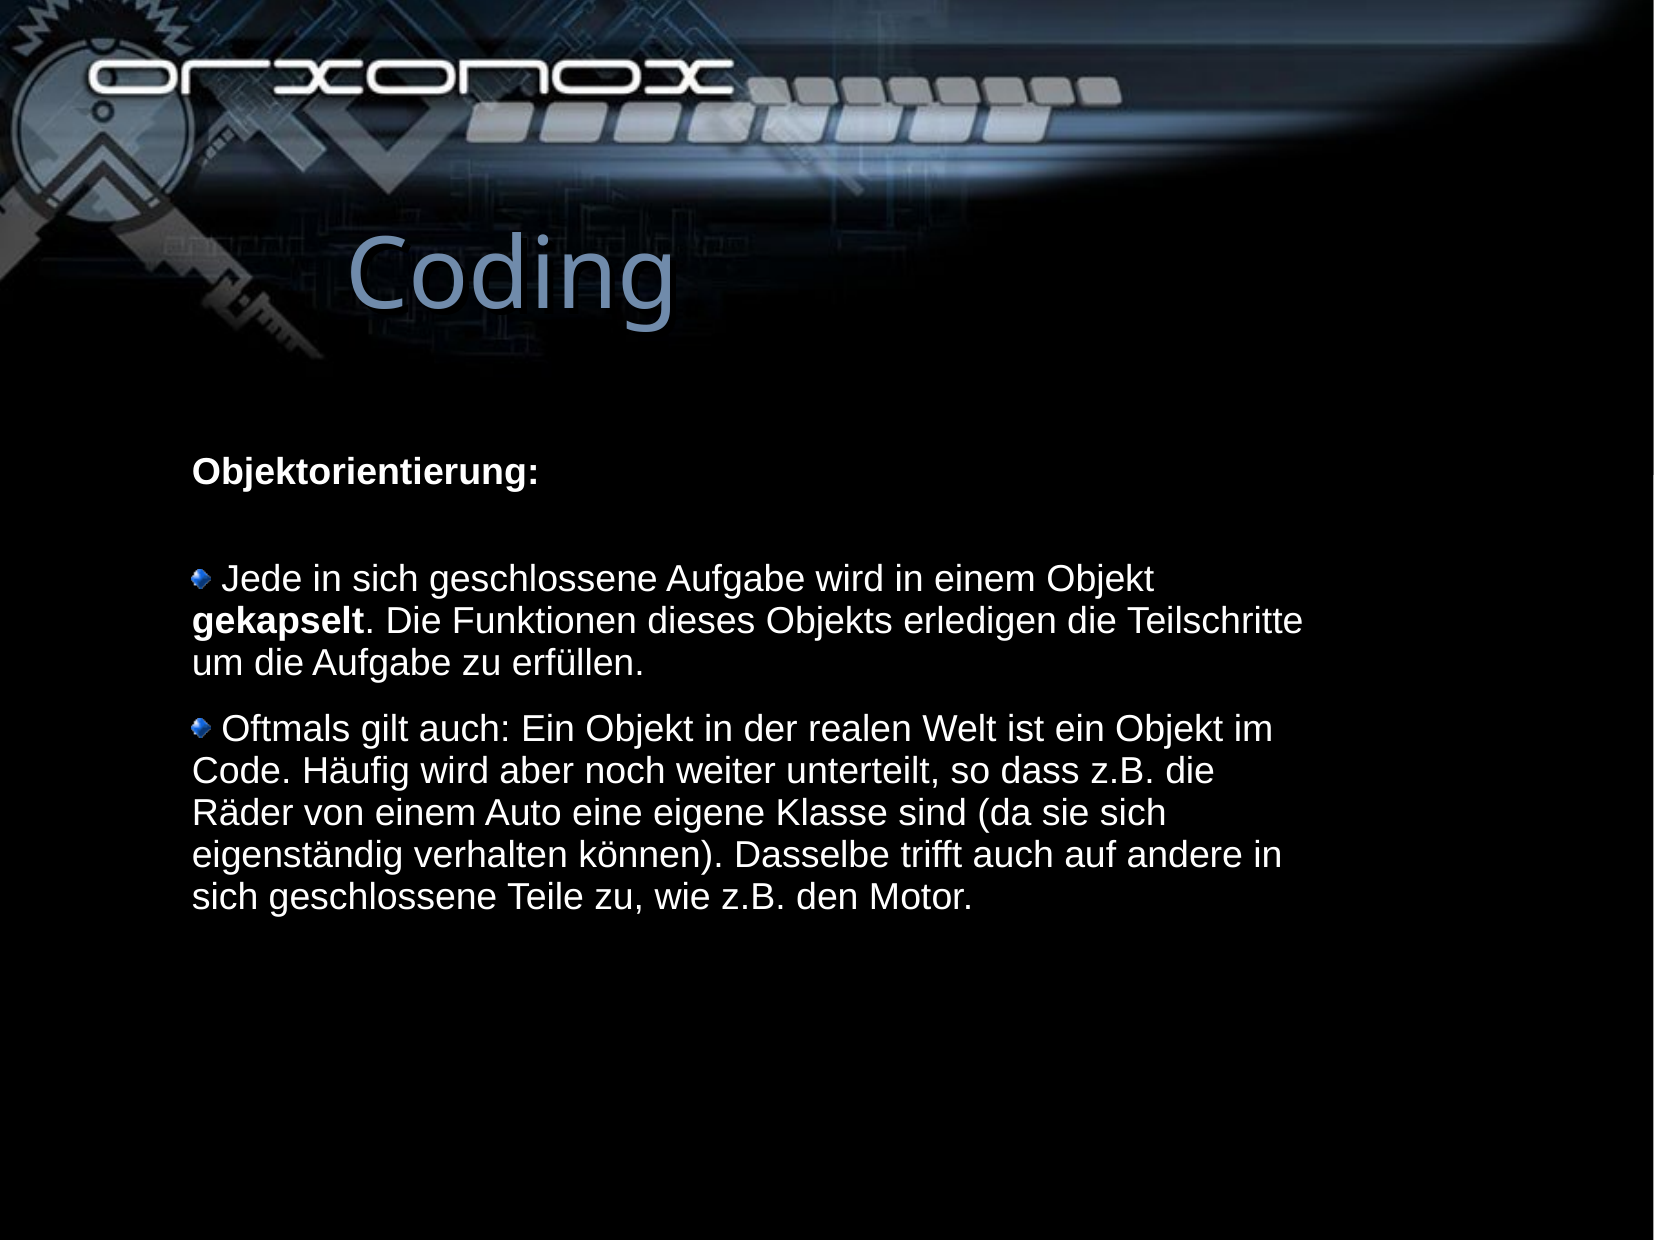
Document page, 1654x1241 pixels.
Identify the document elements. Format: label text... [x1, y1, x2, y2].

text_box Coding [330, 194, 1306, 344]
picture [0, 0, 1654, 475]
text_box Objektorientierung: Jede in sich geschlossene Aufgabe wird in einem Objekt gekapselt. Die Funktionen dieses Objekts erledigen die Teilschritte um die Aufgabe zu erfüllen. Oftmals gilt auch: Ein Objekt in der realen Welt ist ein Objekt im Code. Häufig wird aber noch weiter unterteilt, so dass z.B. die Räder von einem Auto eine eigene Klasse sind (da sie sich eigenständig verhalten können). Dasselbe trifft auch auf andere in sich geschlossene Teile zu, wie z.B. den Motor. [177, 442, 1329, 928]
